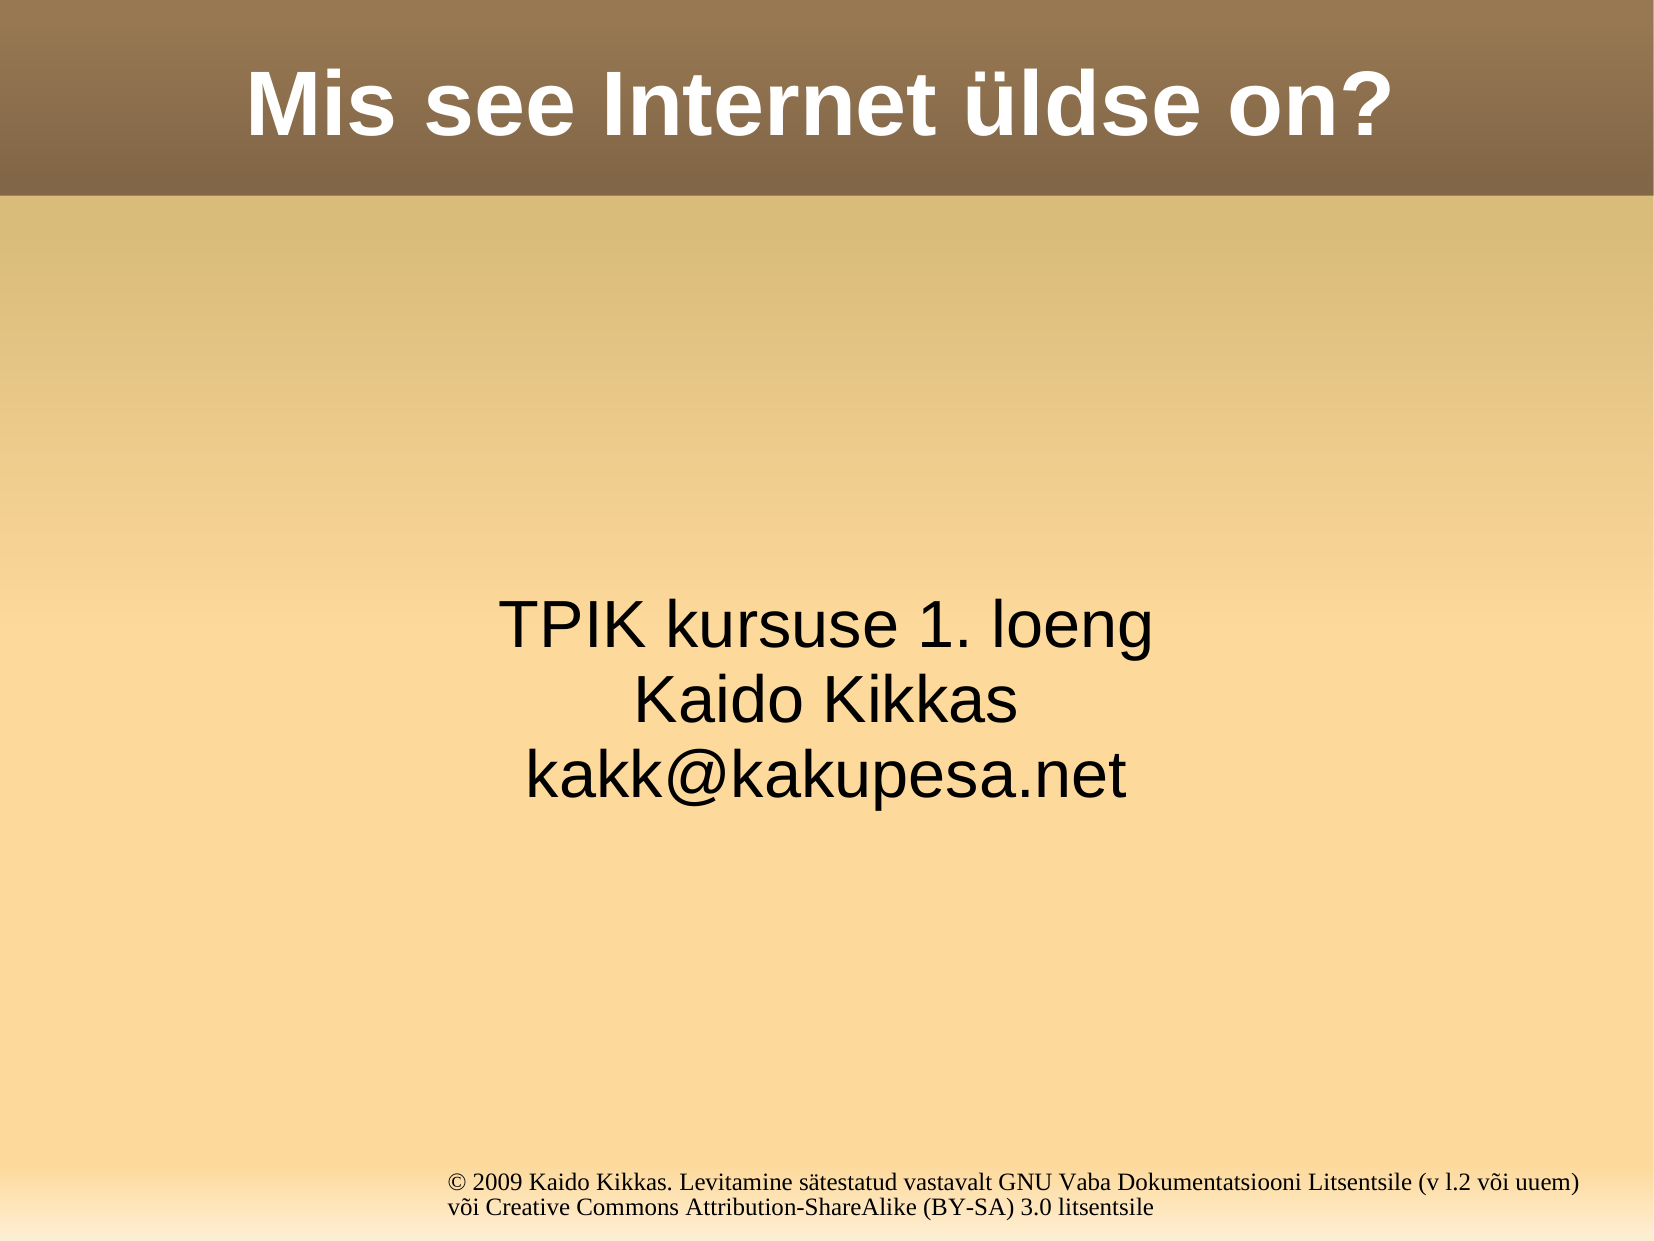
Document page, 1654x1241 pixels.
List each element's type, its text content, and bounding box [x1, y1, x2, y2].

picture [0, 0, 1654, 1241]
subtitle TPIK kursuse 1. loeng Kaido Kikkas kakk@kakupesa.net [82, 297, 1571, 1102]
text_box © 2009 Kaido Kikkas. Levitamine sätestatud vastavalt GNU Vaba Dokumentatsiooni Litsentsile (v l.2 või uuem) või Creative Commons Attribution-ShareAlike (BY-SA) 3.0 litsentsile‏ [447, 1169, 1598, 1198]
title Mis see Internet üldse on? [76, 0, 1565, 208]
